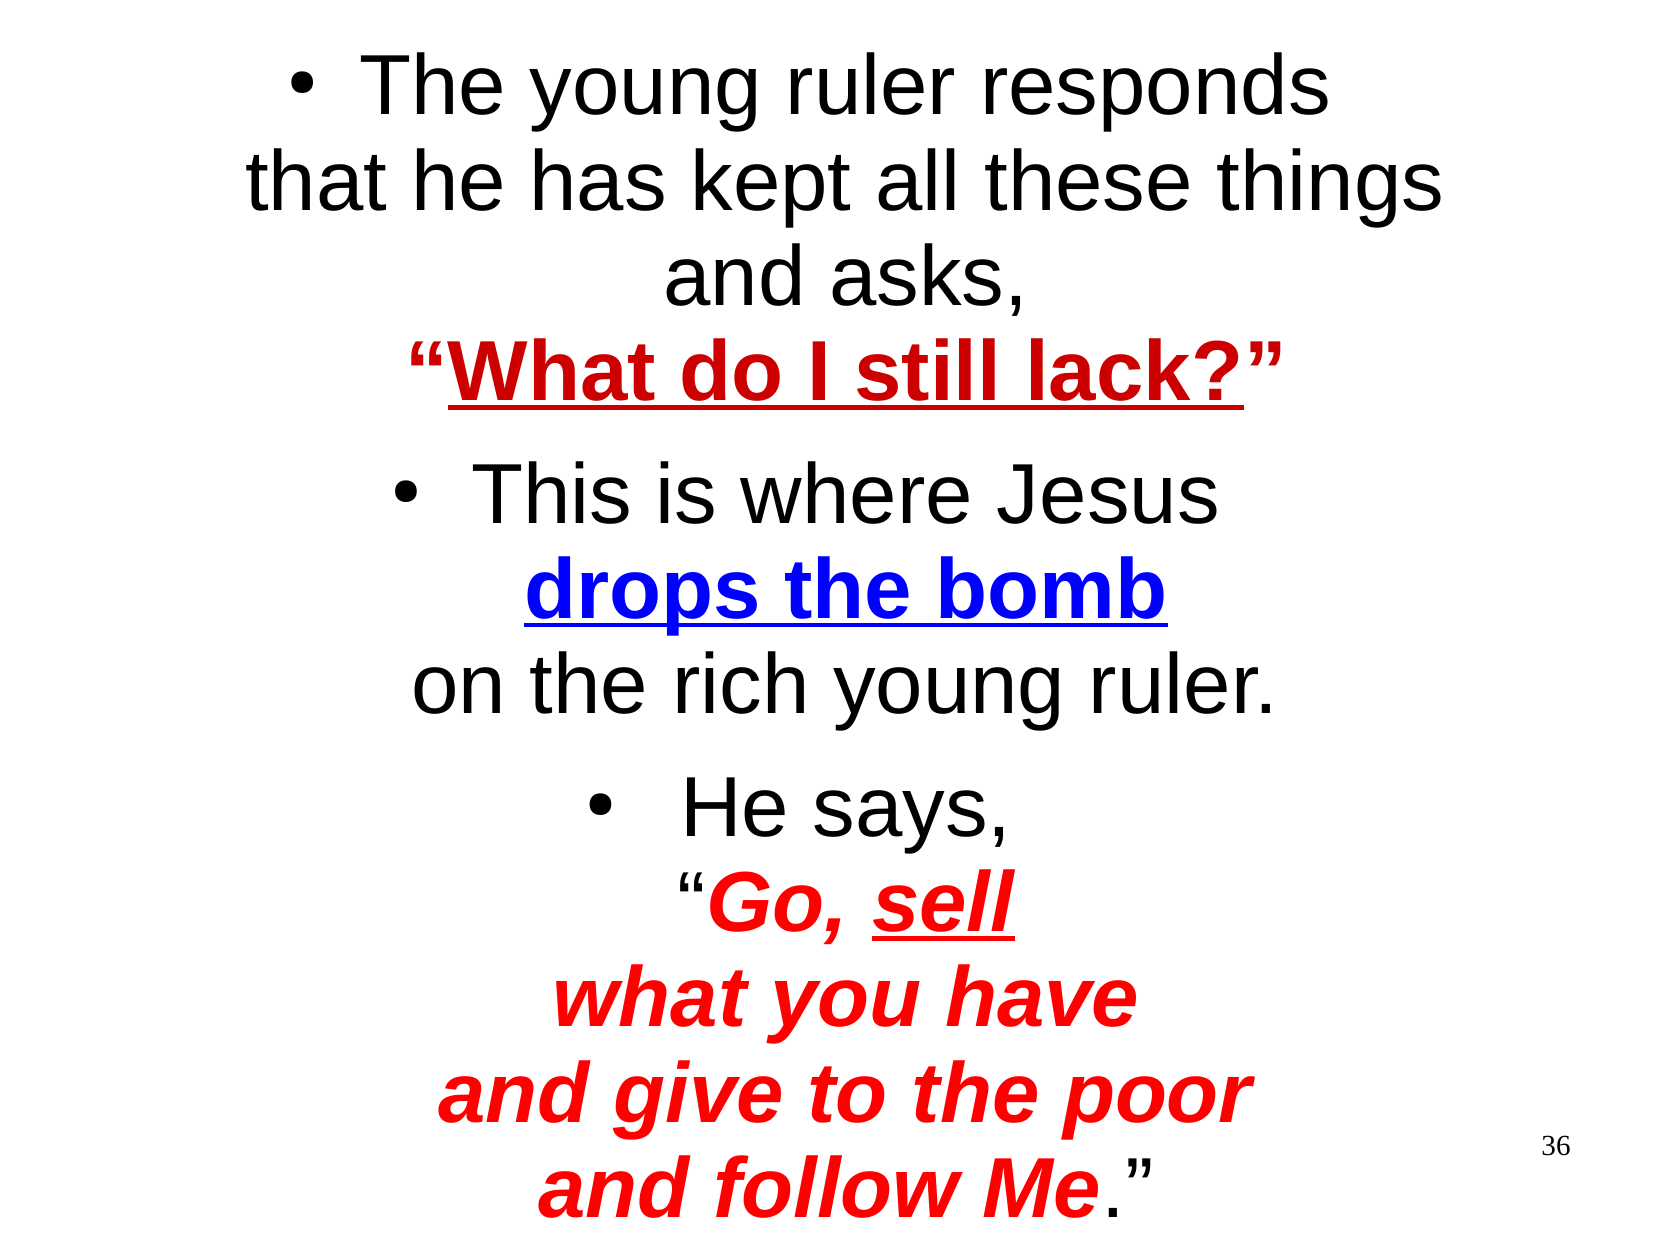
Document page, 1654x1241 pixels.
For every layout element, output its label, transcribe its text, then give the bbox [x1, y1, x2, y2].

list The young ruler responds that he has kept all these things and asks, “What do I still lack?” This is where Jesus drops the bomb on the rich young ruler. He says, “Go, sell what you have and give to the poor and follow Me.” [37, 37, 1613, 1238]
